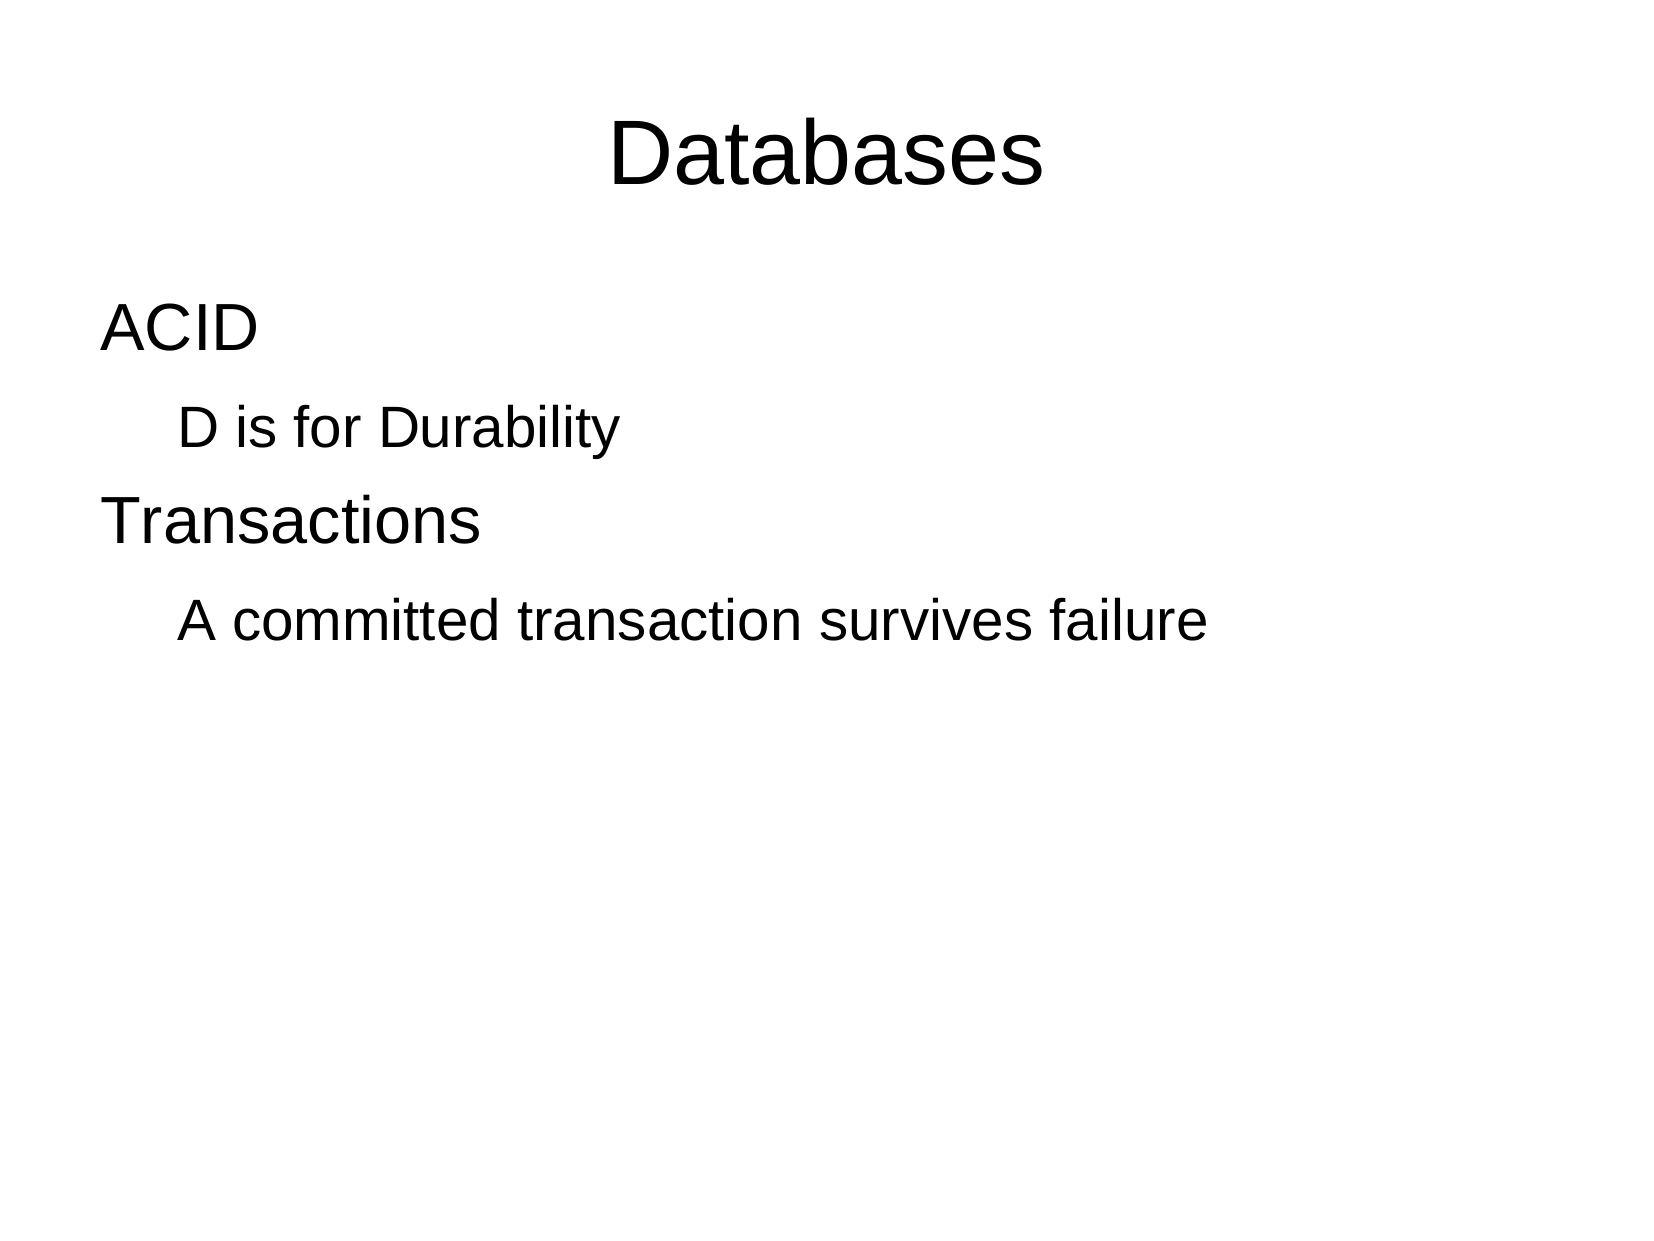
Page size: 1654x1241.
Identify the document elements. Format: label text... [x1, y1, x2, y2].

title Databases [82, 56, 1571, 250]
list ACID D is for Durability Transactions A committed transaction survives failure [82, 290, 1571, 1094]
